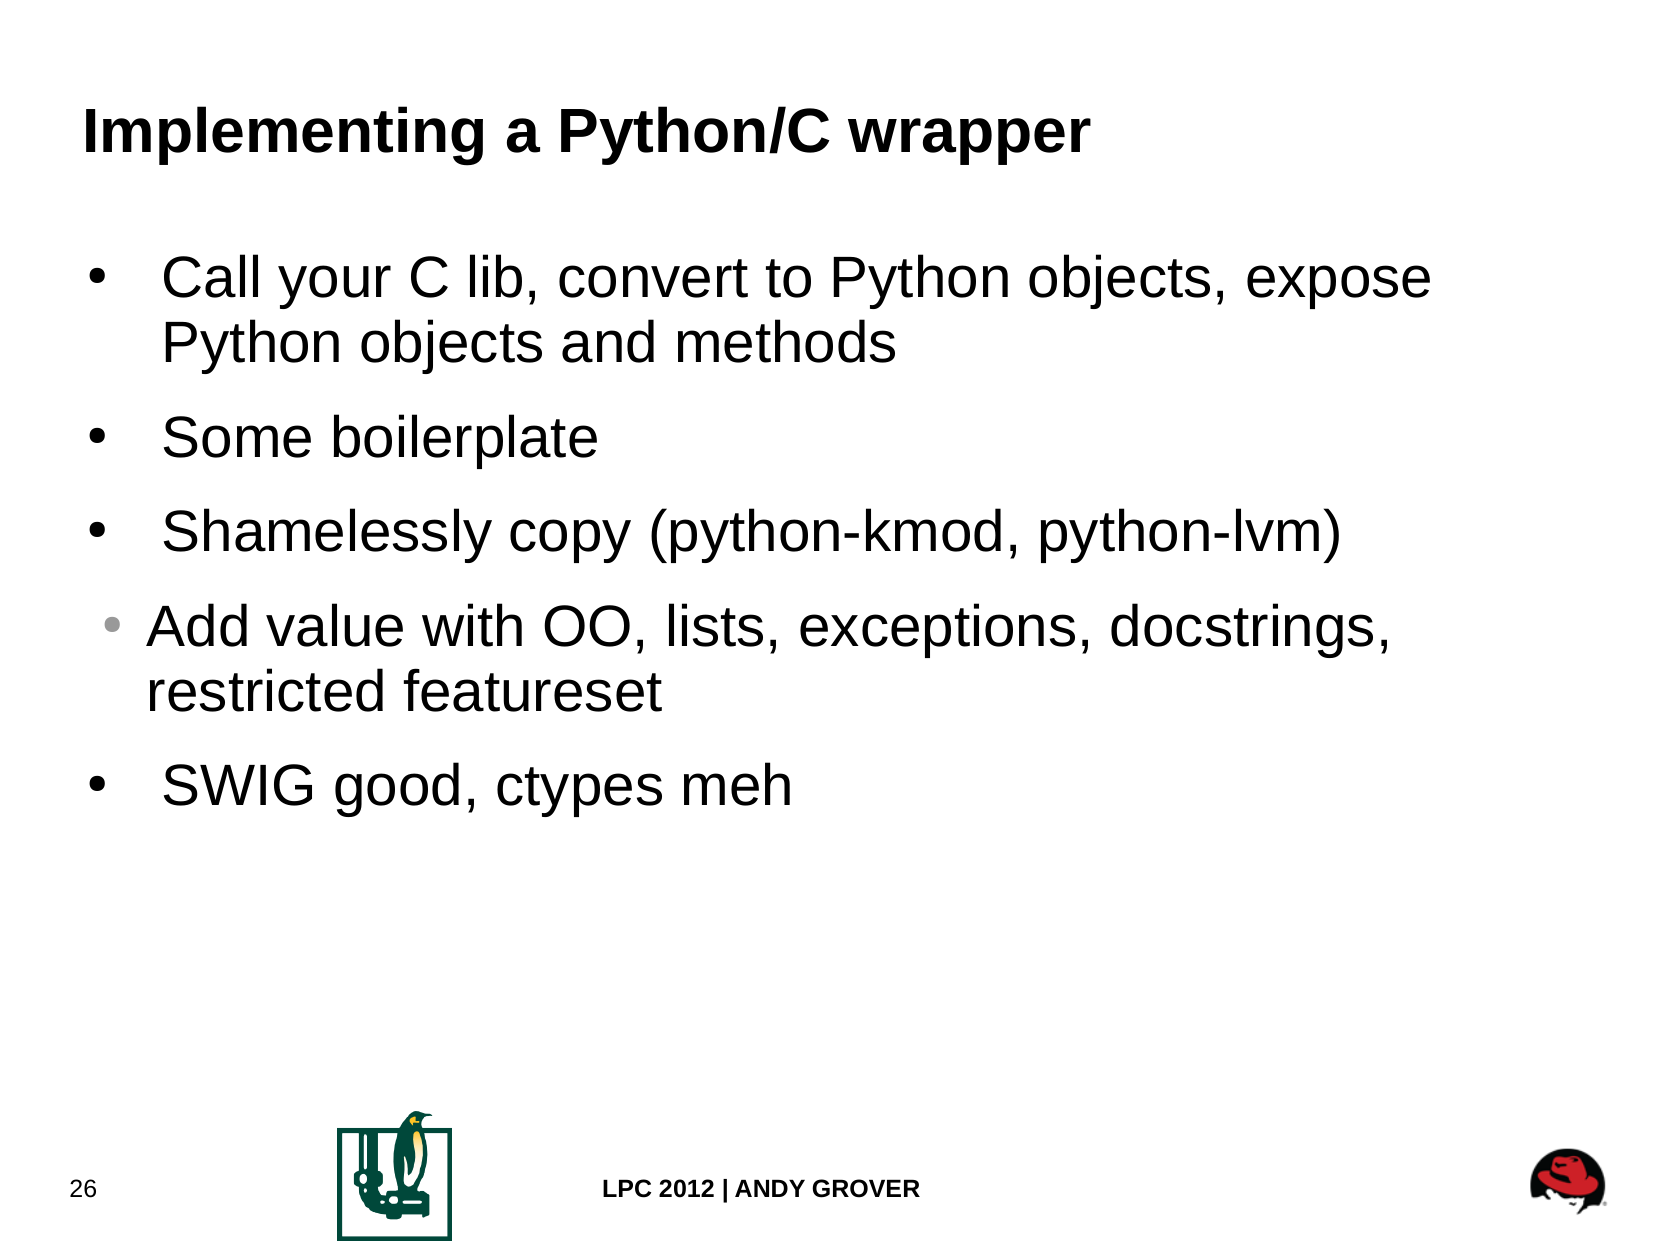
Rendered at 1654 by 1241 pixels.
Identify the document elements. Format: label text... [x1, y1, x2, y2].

list Call your C lib, convert to Python objects, expose Python objects and methods Some boilerplate Shamelessly copy (python-kmod, python-lvm) Add value with OO, lists, exceptions, docstrings, restricted featureset SWIG good, ctypes meh [86, 244, 1576, 1039]
picture [1529, 1146, 1613, 1224]
picture [337, 1111, 452, 1241]
title Implementing a Python/C wrapper [82, 37, 1571, 226]
